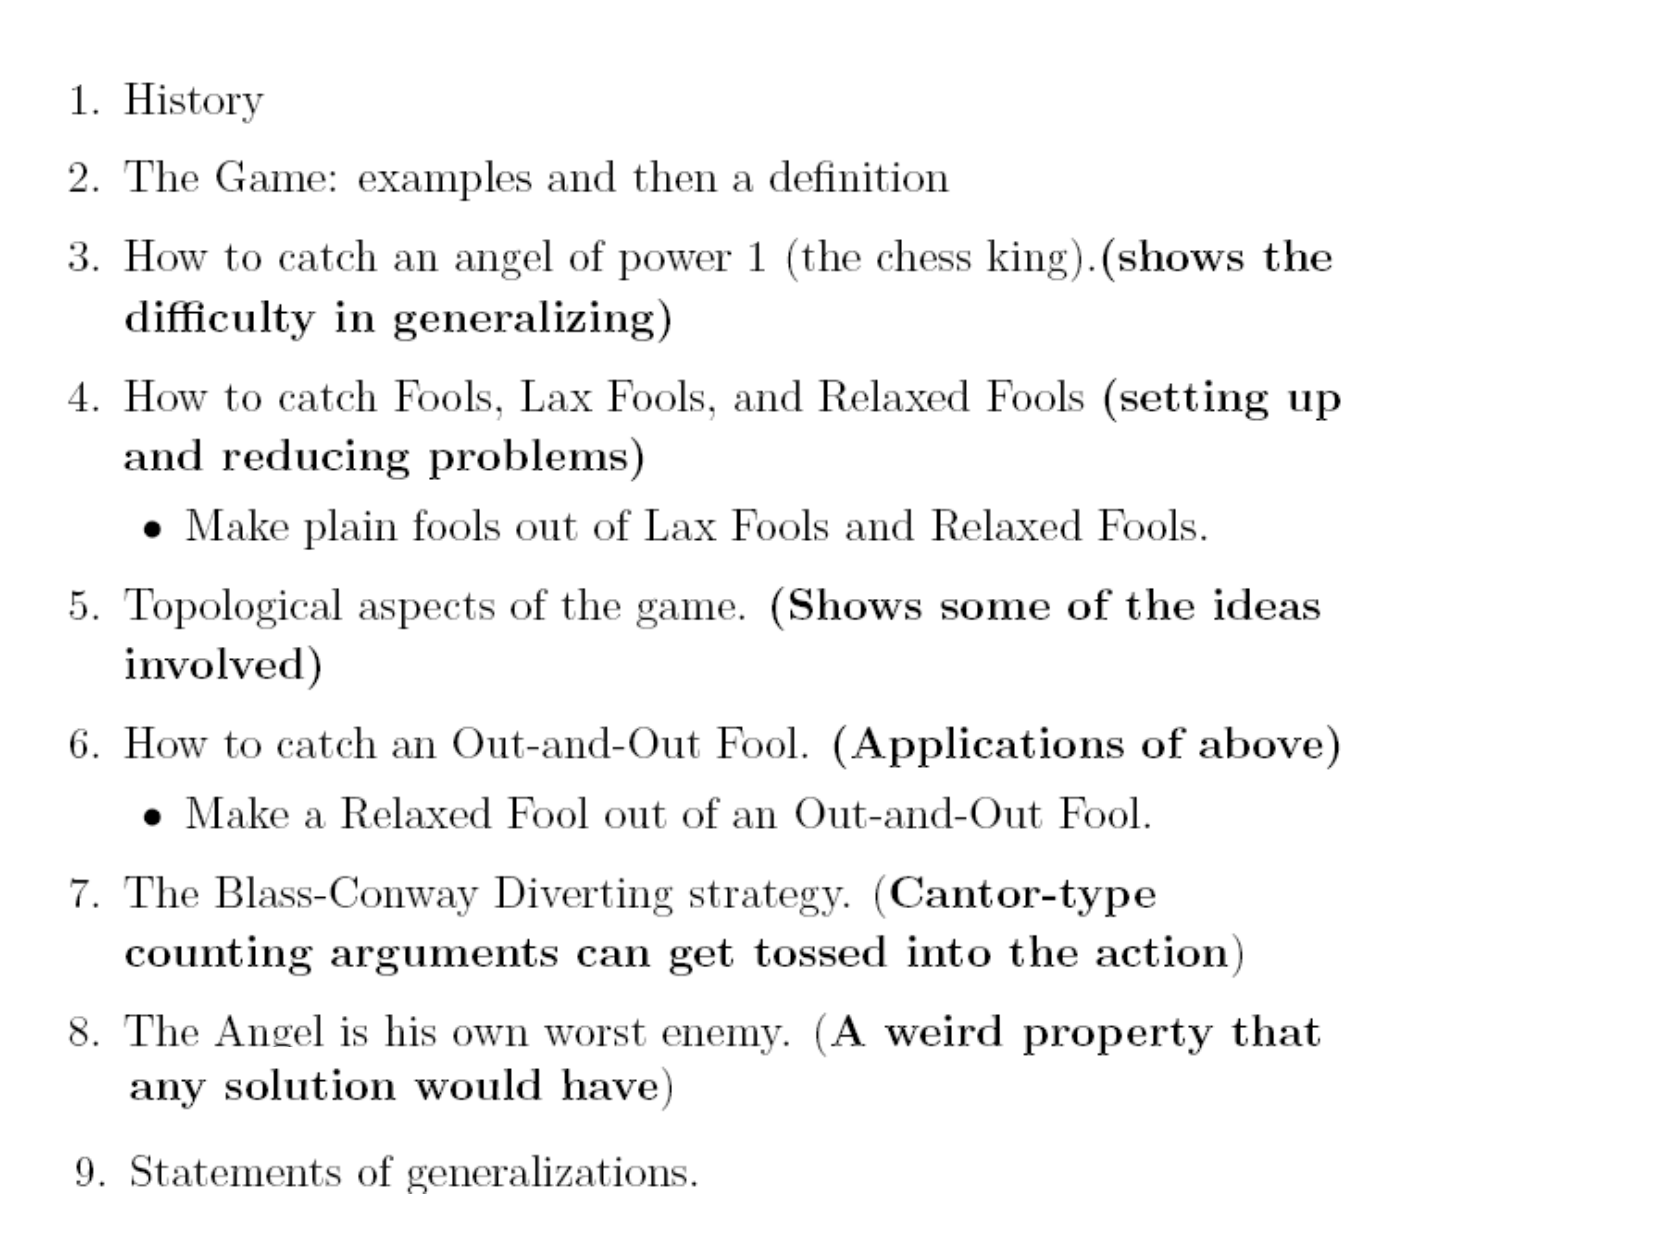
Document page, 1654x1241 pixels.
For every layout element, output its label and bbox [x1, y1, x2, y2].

picture [66, 74, 1351, 1194]
